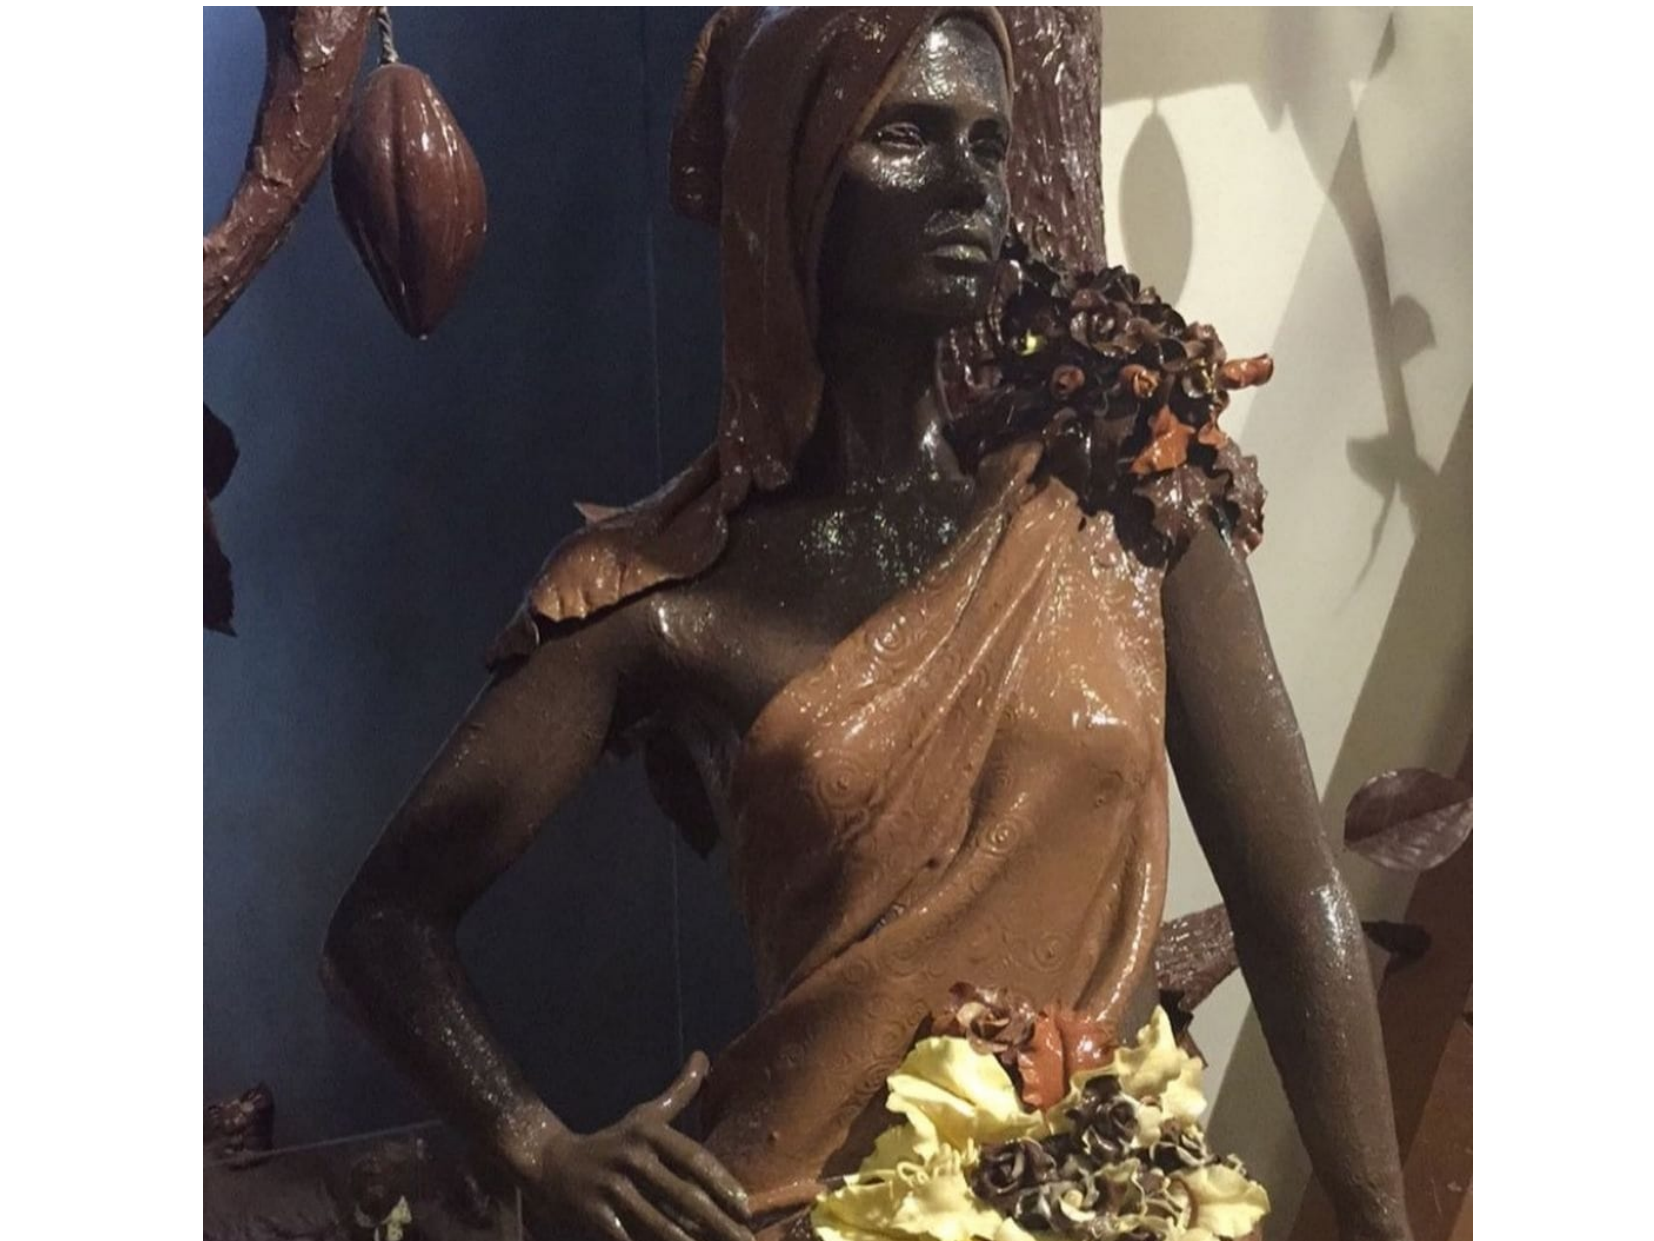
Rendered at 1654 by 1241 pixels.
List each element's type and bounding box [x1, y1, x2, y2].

picture [203, 7, 1473, 1241]
